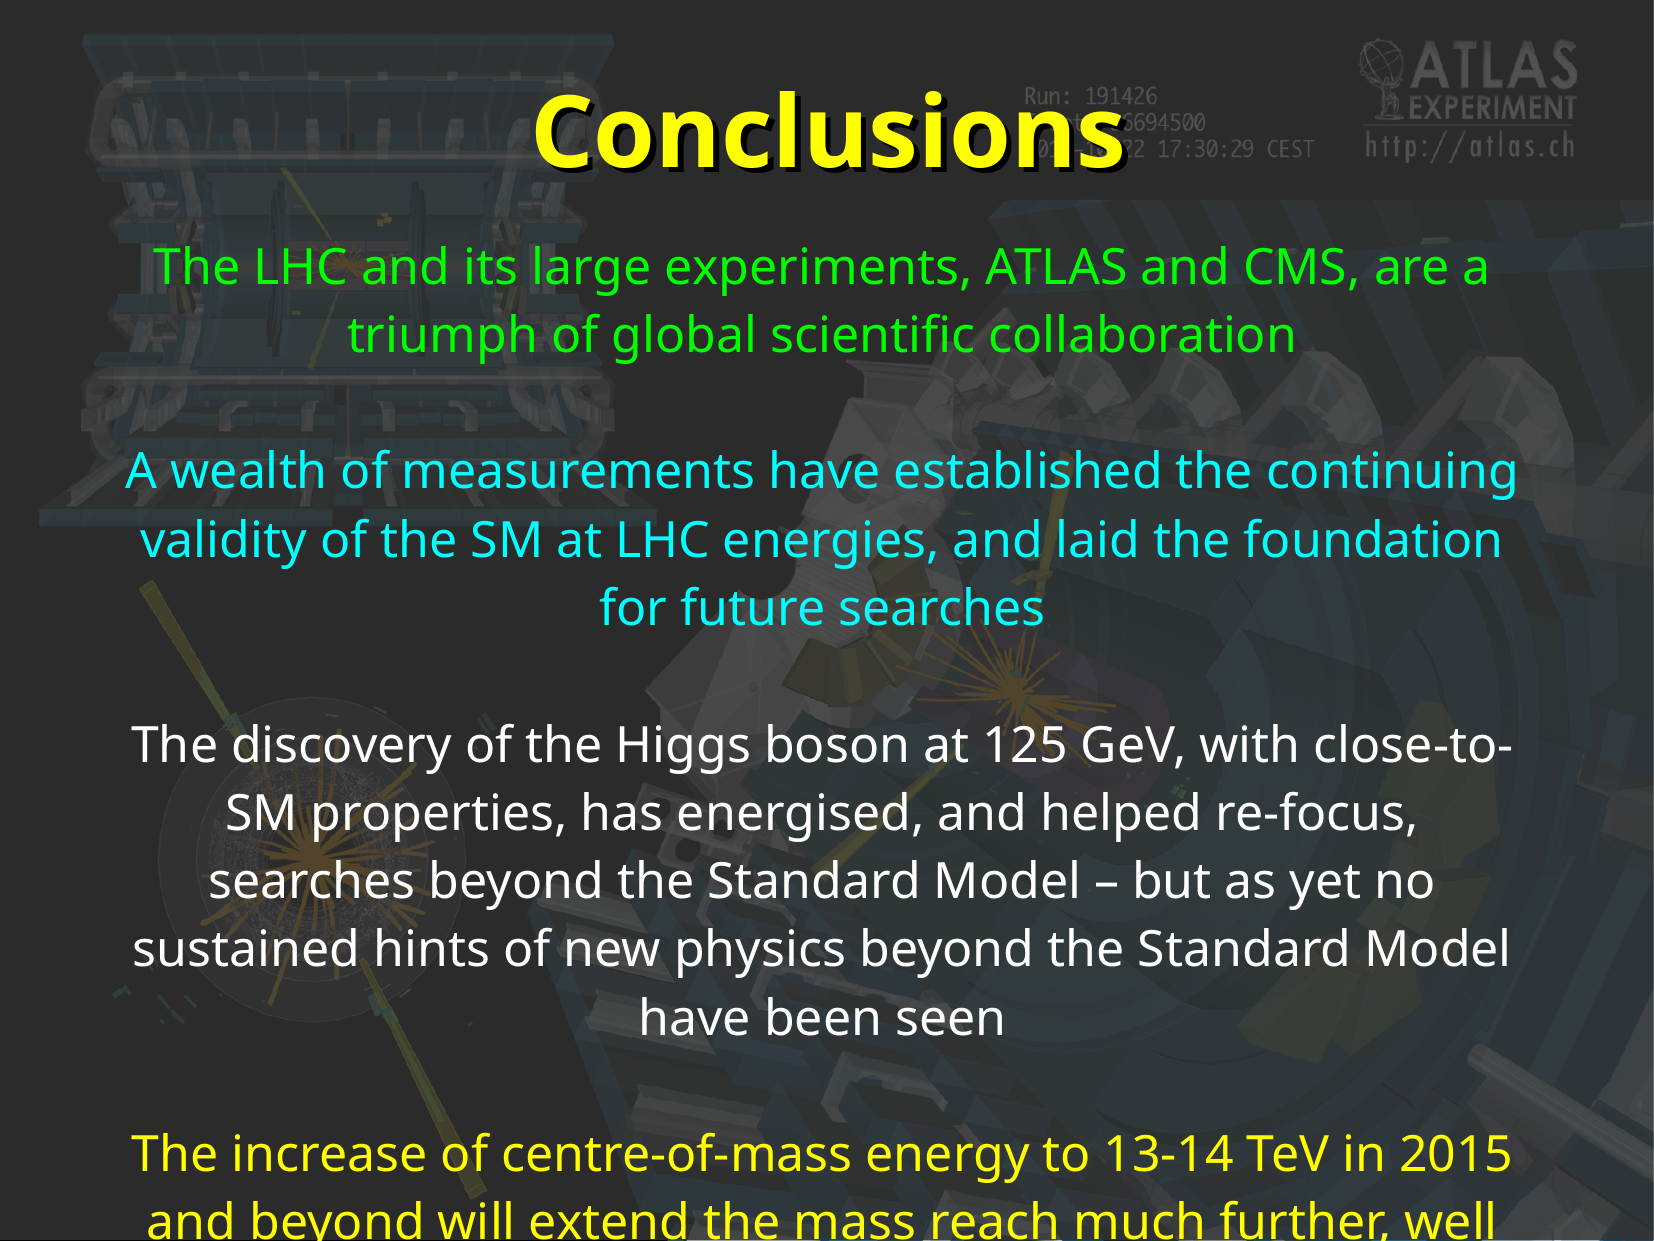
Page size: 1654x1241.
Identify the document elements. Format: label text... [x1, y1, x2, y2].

text_box [0, 0, 1654, 1241]
text_box The LHC and its large experiments, ATLAS and CMS, are a triumph of global scientific collaboration A wealth of measurements have established the continuing validity of the SM at LHC energies, and laid the foundation for future searches The discovery of the Higgs boson at 125 GeV, with close-to-SM properties, has energised, and helped re-focus, searches beyond the Standard Model – but as yet no sustained hints of new physics beyond the Standard Model have been seen The increase of centre-of-mass energy to 13-14 TeV in 2015 and beyond will extend the mass reach much further, well into the TeV region [107, 223, 1538, 1127]
text_box Conclusions [172, 52, 1485, 185]
